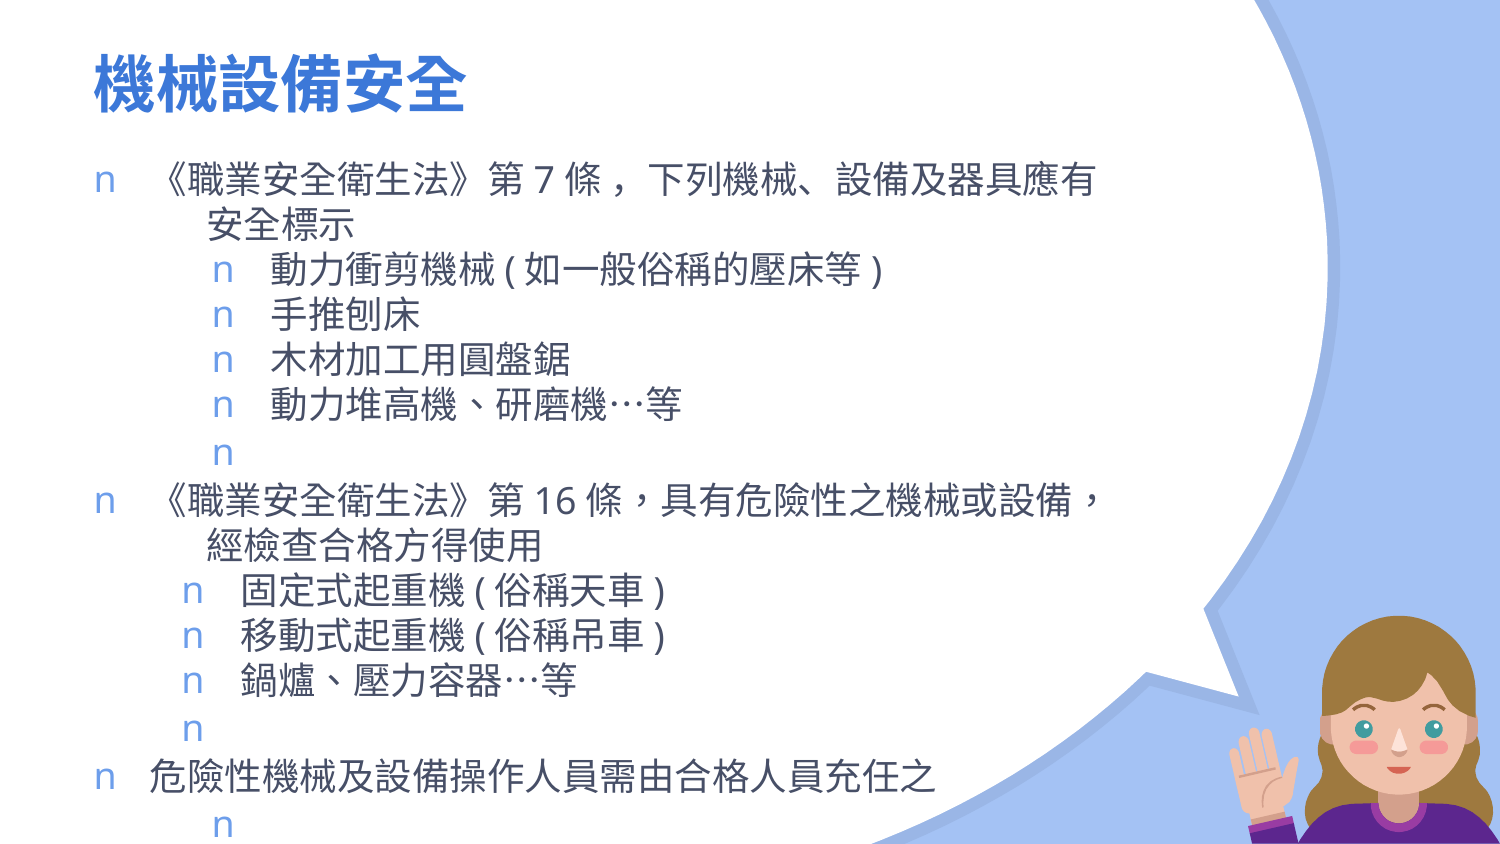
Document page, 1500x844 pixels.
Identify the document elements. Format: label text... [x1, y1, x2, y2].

text_box [1229, 615, 1500, 844]
title 機械設備安全 [78, 12, 1058, 135]
list 《職業安全衛生法》第7條 ，下列機械、設備及器具應有安全標示 動力衝剪機械(如一般俗稱的壓床等) 手推刨床 木材加工用圓盤鋸 動力堆高機、研磨機…等 《職業安全衛生法》第16條，具有危險性之機械或設備，經檢查合格方得使用 固定式起重機(俗稱天車) 移動式起重機(俗稱吊車) 鍋爐、壓力容器…等 危險性機械及設備操作人員需由合格人員充任之 [78, 140, 1125, 816]
